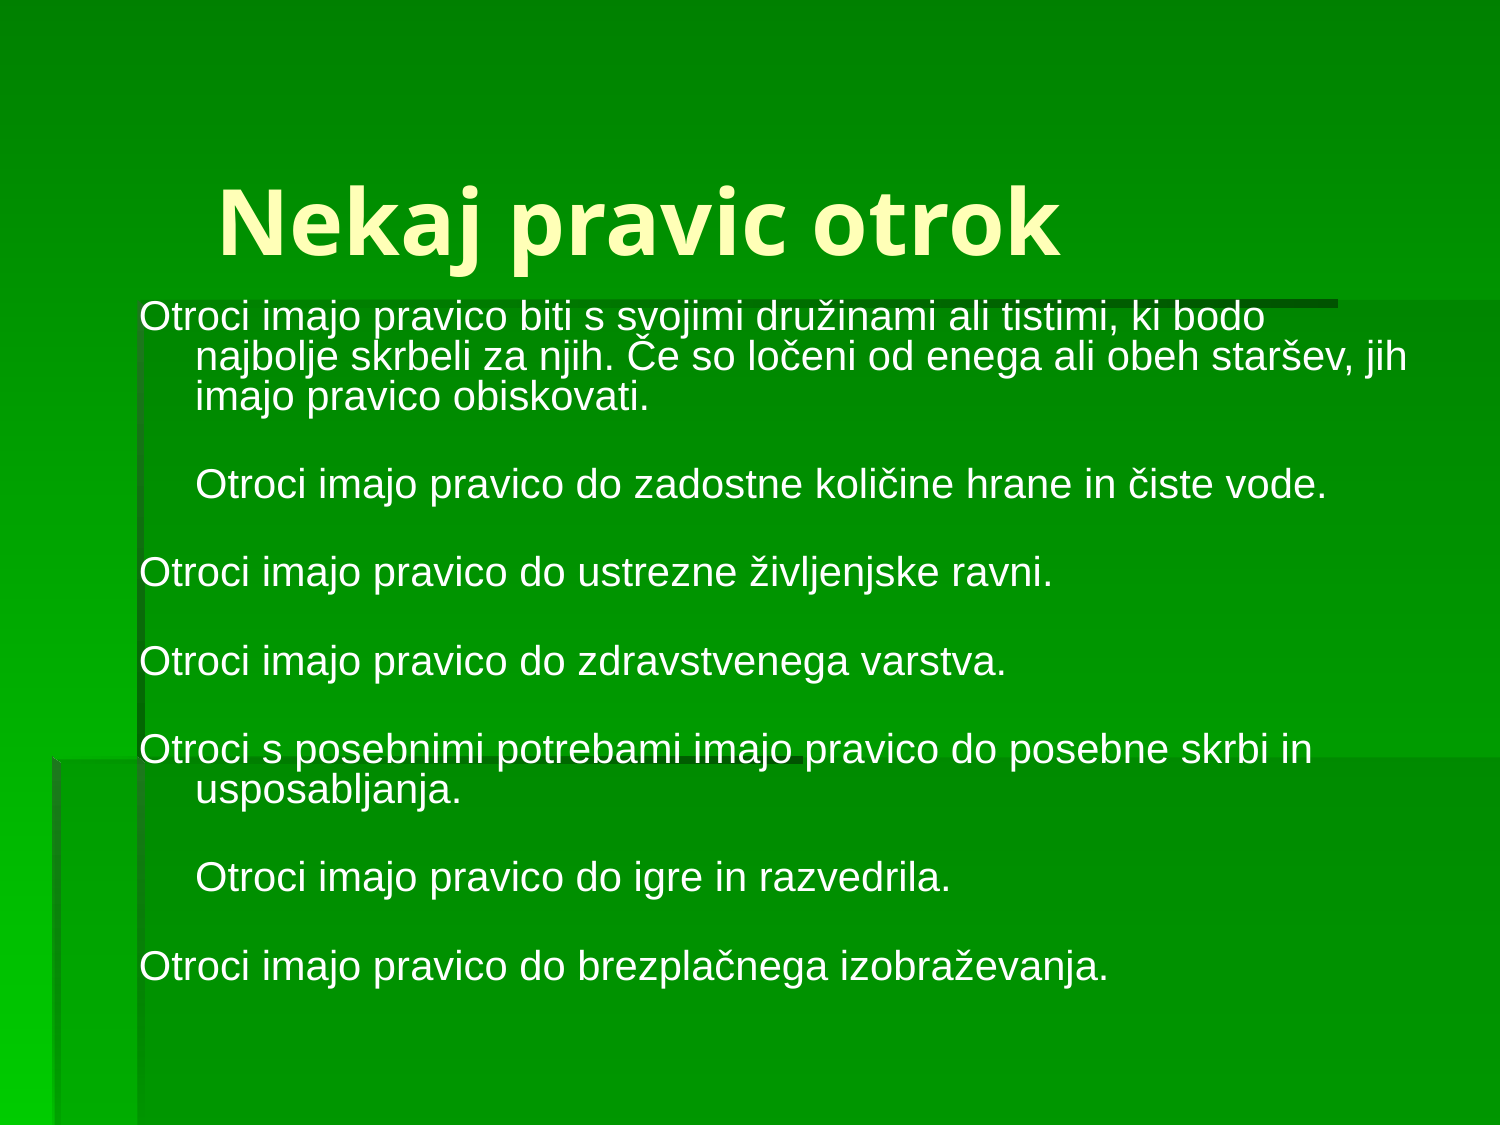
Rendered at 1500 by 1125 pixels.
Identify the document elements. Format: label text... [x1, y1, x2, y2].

list Otroci imajo pravico biti s svojimi družinami ali tistimi, ki bodo najbolje skrbeli za njih. Če so ločeni od enega ali obeh staršev, jih imajo pravico obiskovati. Otroci imajo pravico do zadostne količine hrane in čiste vode. Otroci imajo pravico do ustrezne življenjske ravni. Otroci imajo pravico do zdravstvenega varstva. Otroci s posebnimi potrebami imajo pravico do posebne skrbi in usposabljanja. Otroci imajo pravico do igre in razvedrila. Otroci imajo pravico do brezplačnega izobraževanja. [123, 290, 1435, 1055]
title Nekaj pravic otrok [200, 125, 1500, 313]
